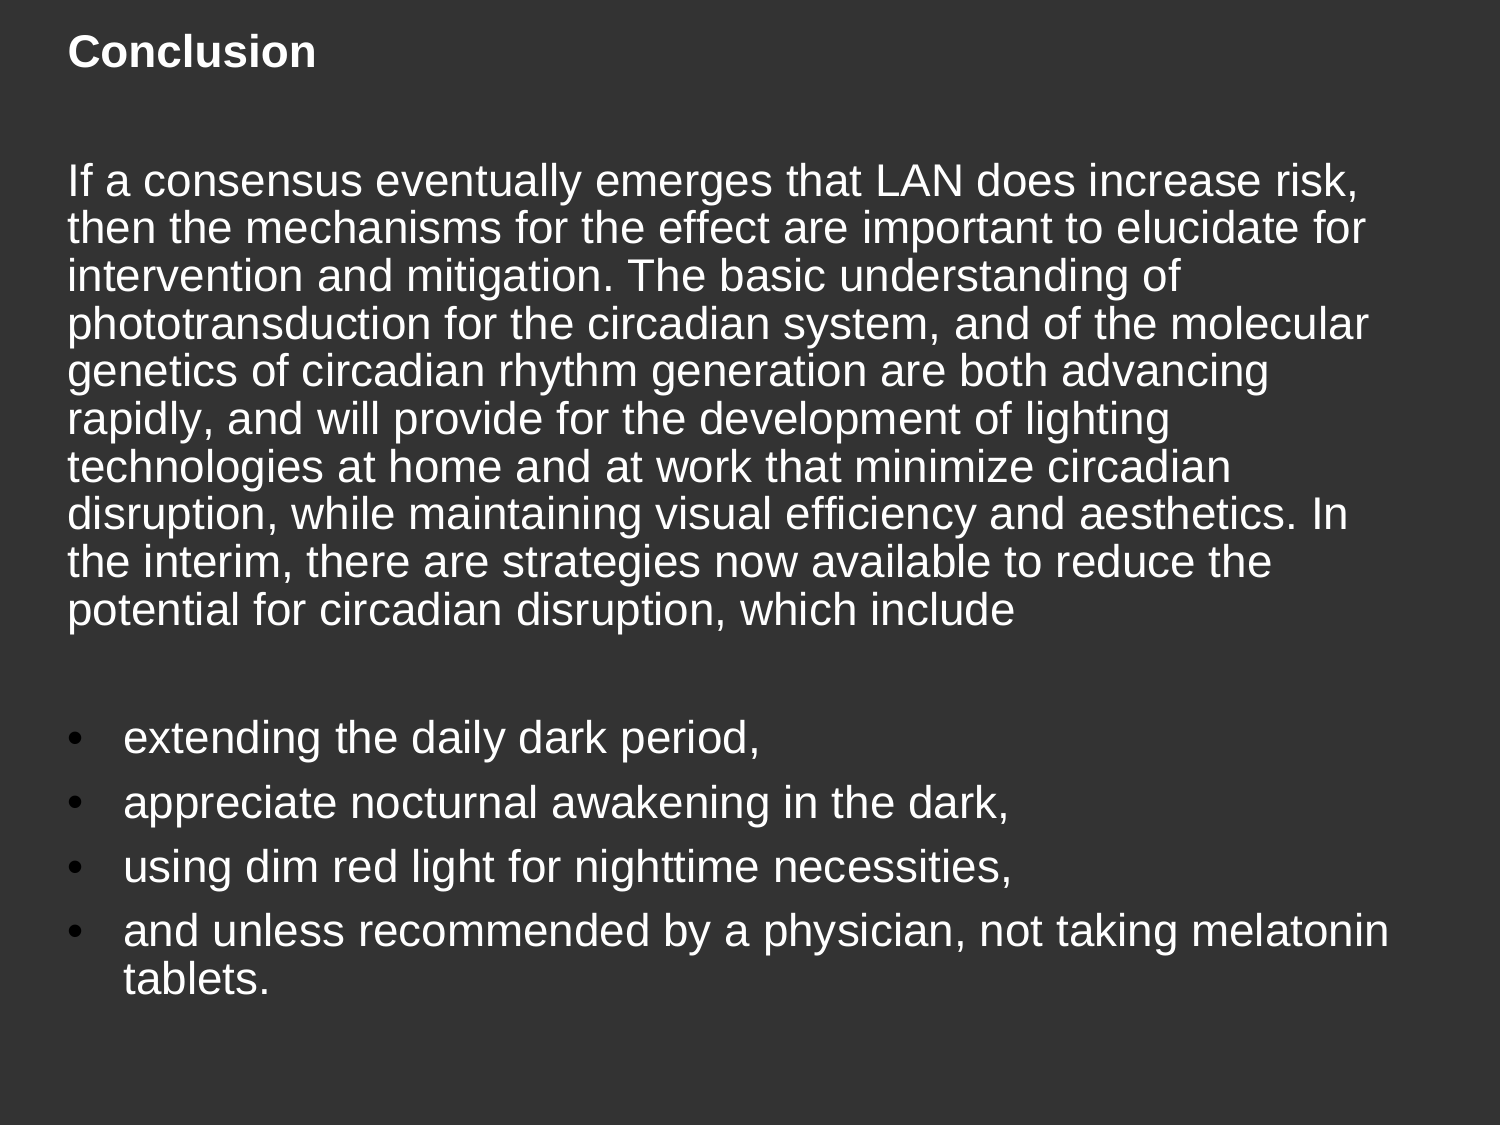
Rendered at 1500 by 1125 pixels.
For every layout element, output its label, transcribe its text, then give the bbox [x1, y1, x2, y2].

list Conclusion If a consensus eventually emerges that LAN does increase risk, then the mechanisms for the effect are important to elucidate for intervention and mitigation. The basic understanding of phototransduction for the circadian system, and of the molecular genetics of circadian rhythm generation are both advancing rapidly, and will provide for the development of lighting technologies at home and at work that minimize circadian disruption, while maintaining visual efficiency and aesthetics. In the interim, there are strategies now available to reduce the potential for circadian disruption, which include extending the daily dark period, appreciate nocturnal awakening in the dark, using dim red light for nighttime necessities, and unless recommended by a physician, not taking melatonin tablets. [67, 29, 1418, 1006]
